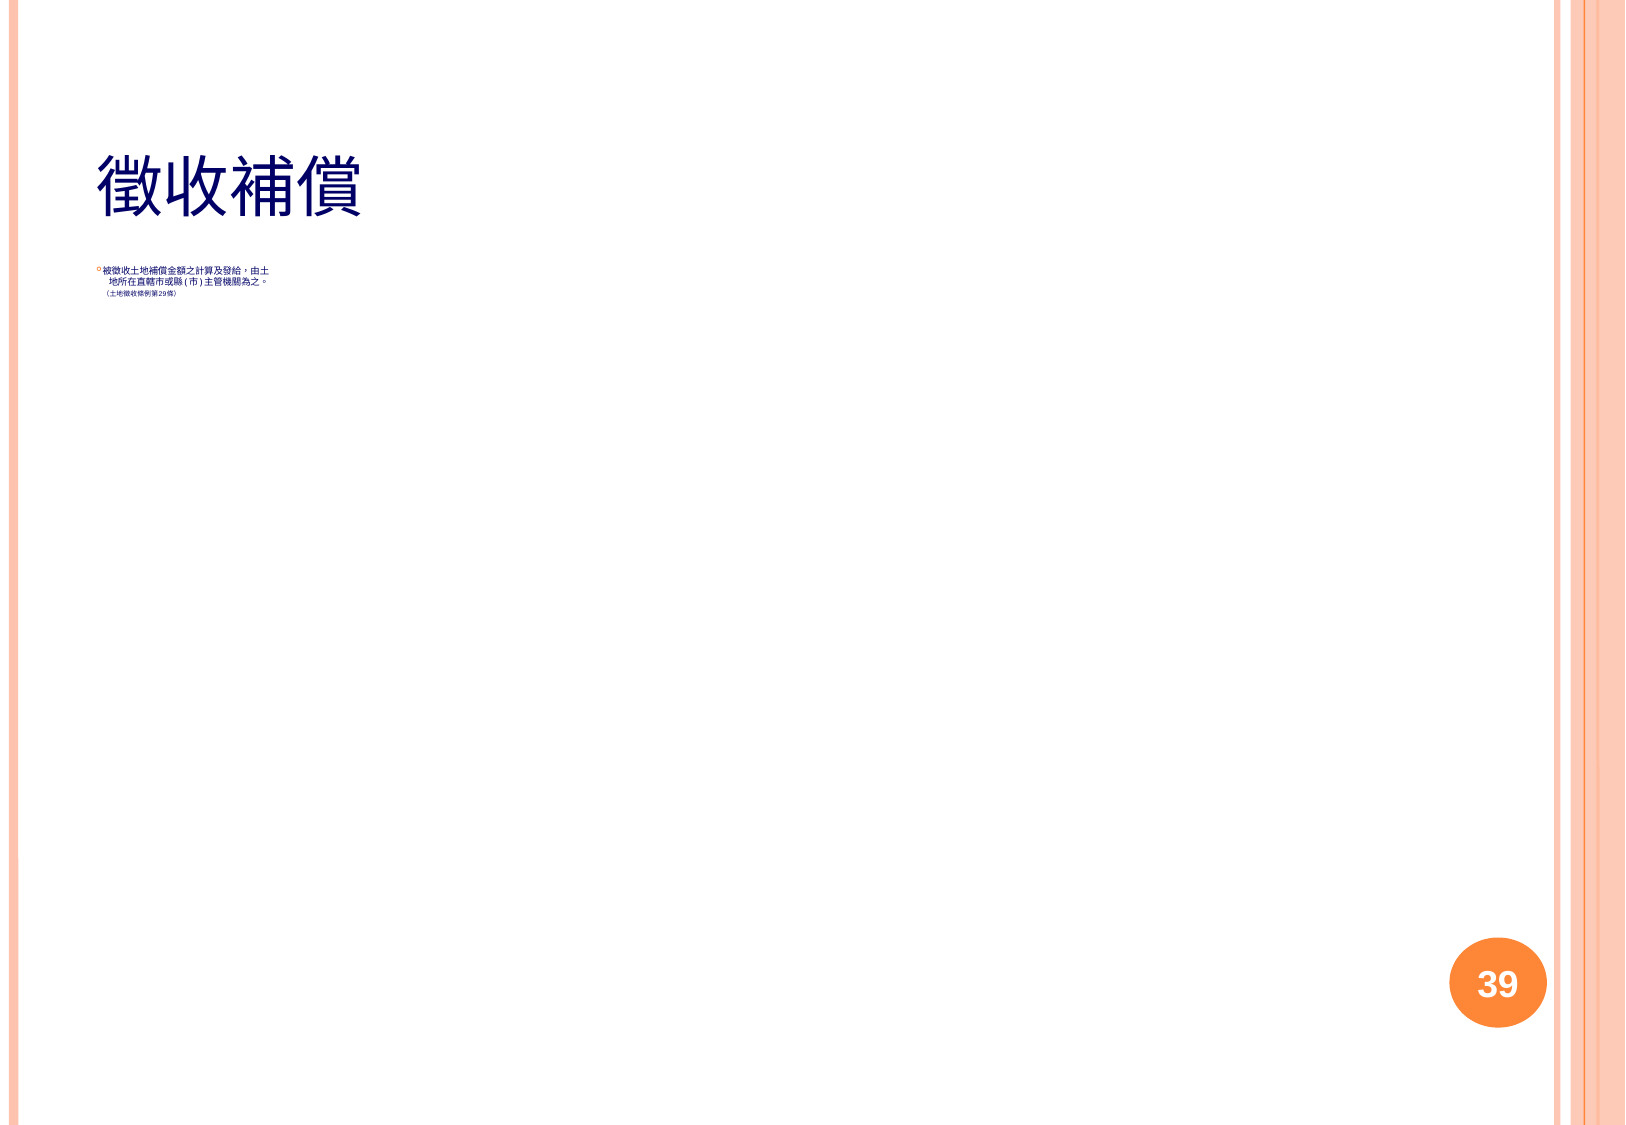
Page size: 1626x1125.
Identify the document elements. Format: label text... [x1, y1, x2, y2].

title 徵收補償 [81, 45, 1409, 233]
list 被徵收土地補償金額之計算及發給，由土地所在直轄市或縣(市)主管機關為之。 （土地徵收條例第29條） [81, 262, 1409, 1062]
